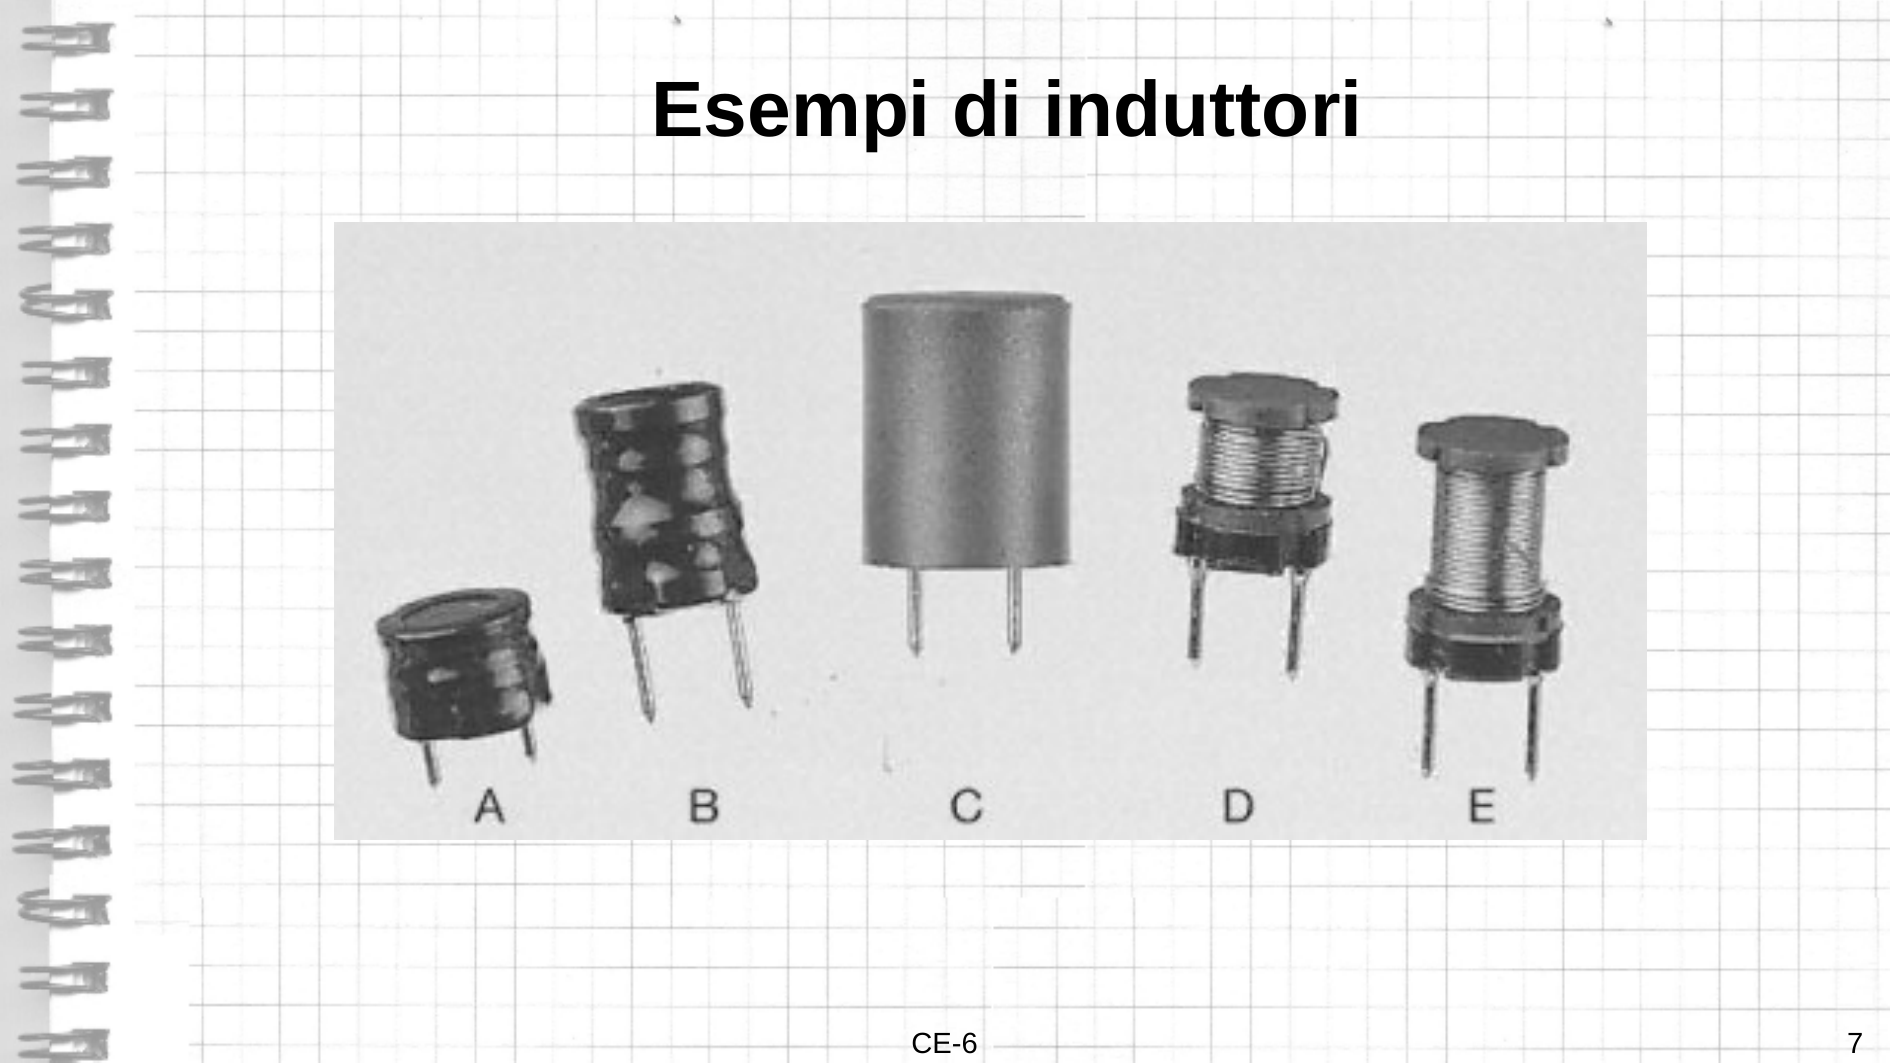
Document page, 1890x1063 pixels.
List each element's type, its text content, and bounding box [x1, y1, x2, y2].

picture [0, 0, 1890, 1063]
title Esempi di induttori [124, 20, 1890, 198]
chart [334, 223, 1647, 840]
